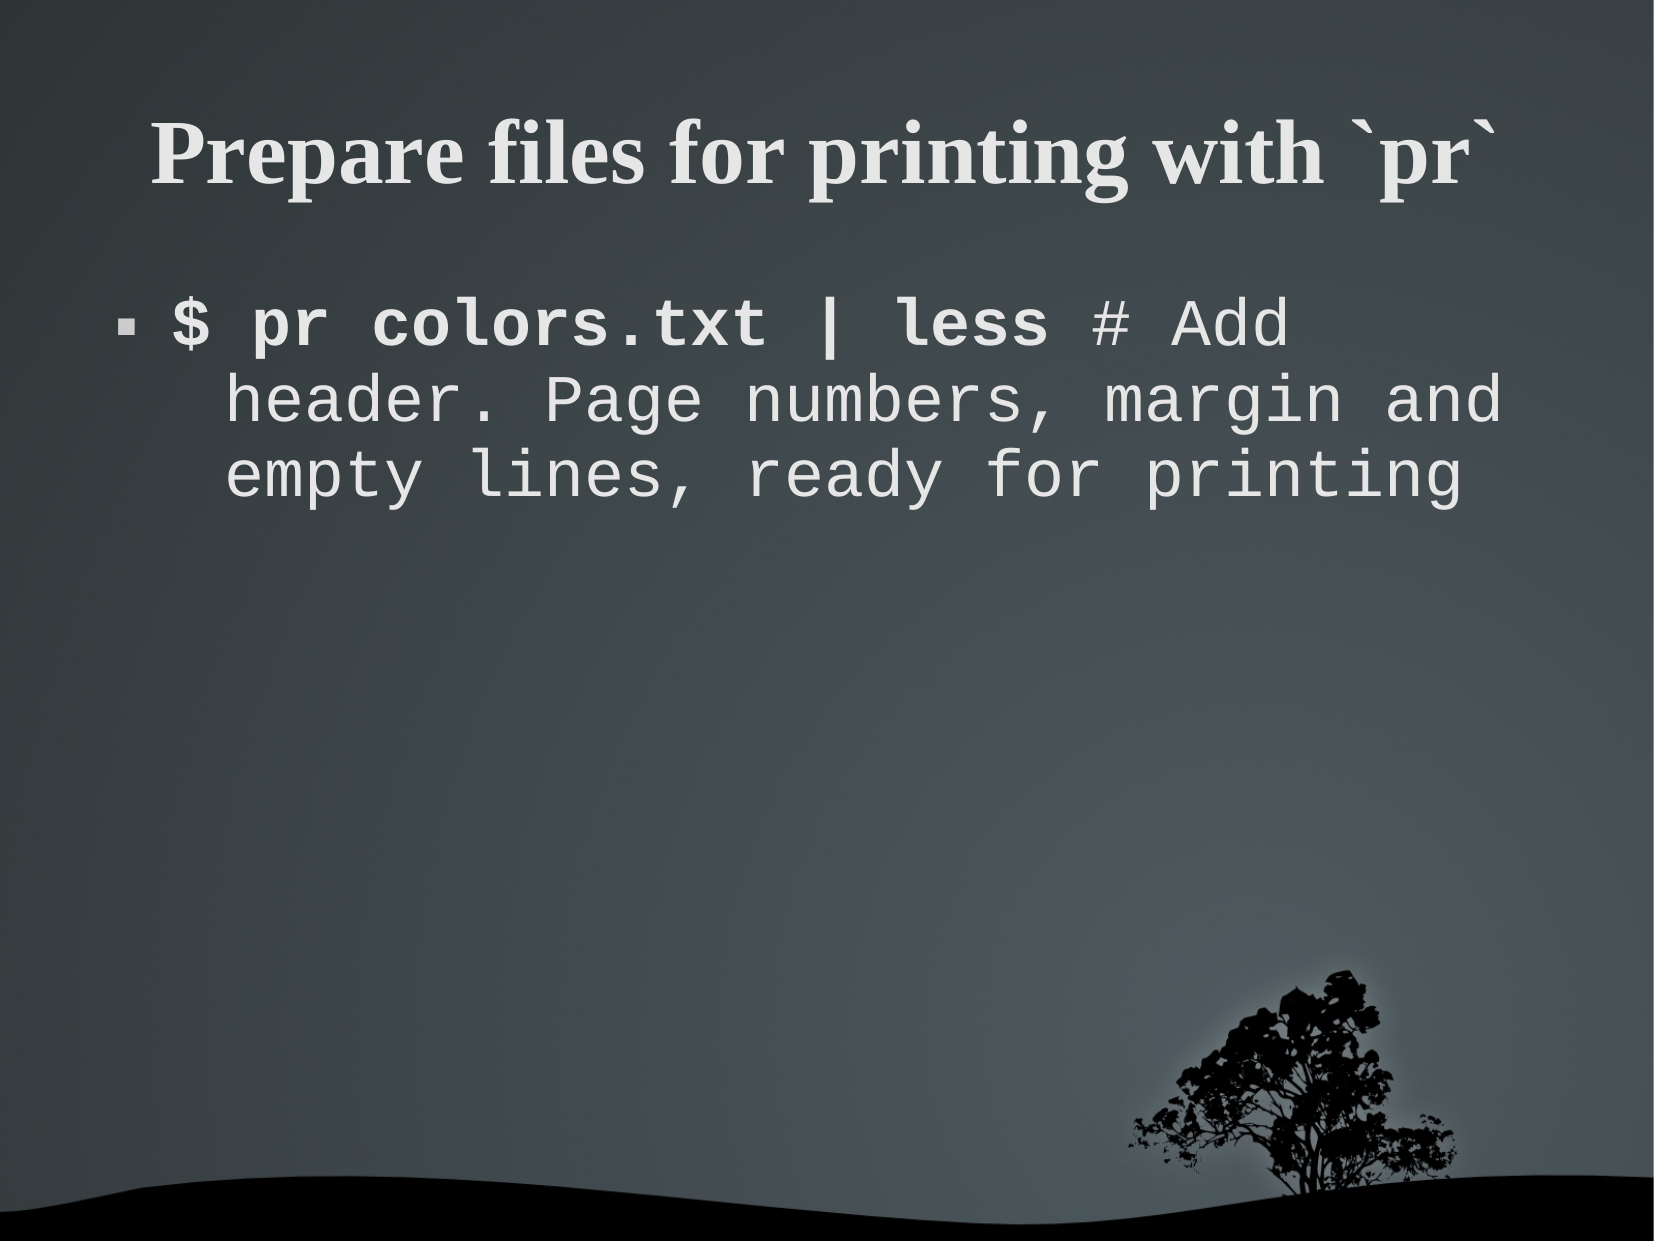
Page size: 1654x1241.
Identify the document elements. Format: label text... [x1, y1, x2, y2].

list $ pr colors.txt | less # Add header. Page numbers, margin and empty lines, ready for printing [82, 290, 1571, 1109]
title Prepare files for printing with `pr` [82, 33, 1571, 273]
picture [0, 0, 1654, 1241]
